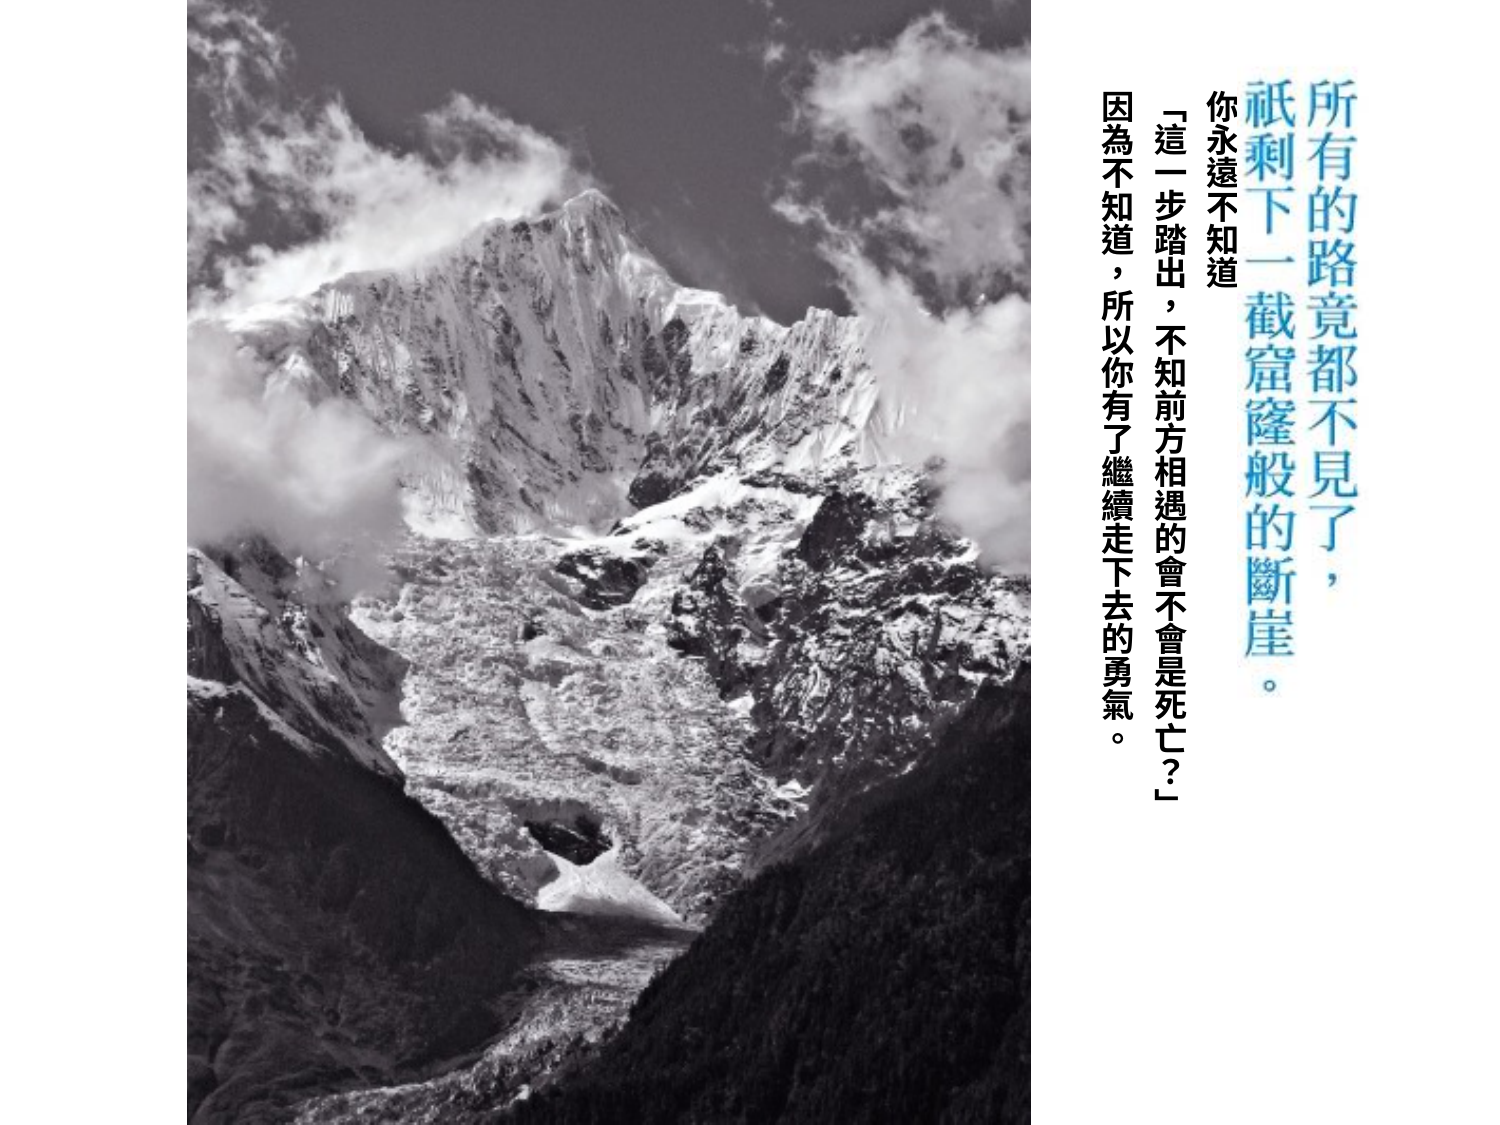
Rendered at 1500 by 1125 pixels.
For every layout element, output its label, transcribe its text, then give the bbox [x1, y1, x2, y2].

picture [187, 0, 1031, 1125]
picture [1237, 37, 1369, 743]
text_box 你永遠不知道 「這一步踏出，不知前方相遇的會不會是死亡？」 因為不知道，所以你有了繼續走下去的勇氣。 [1074, 75, 1250, 976]
